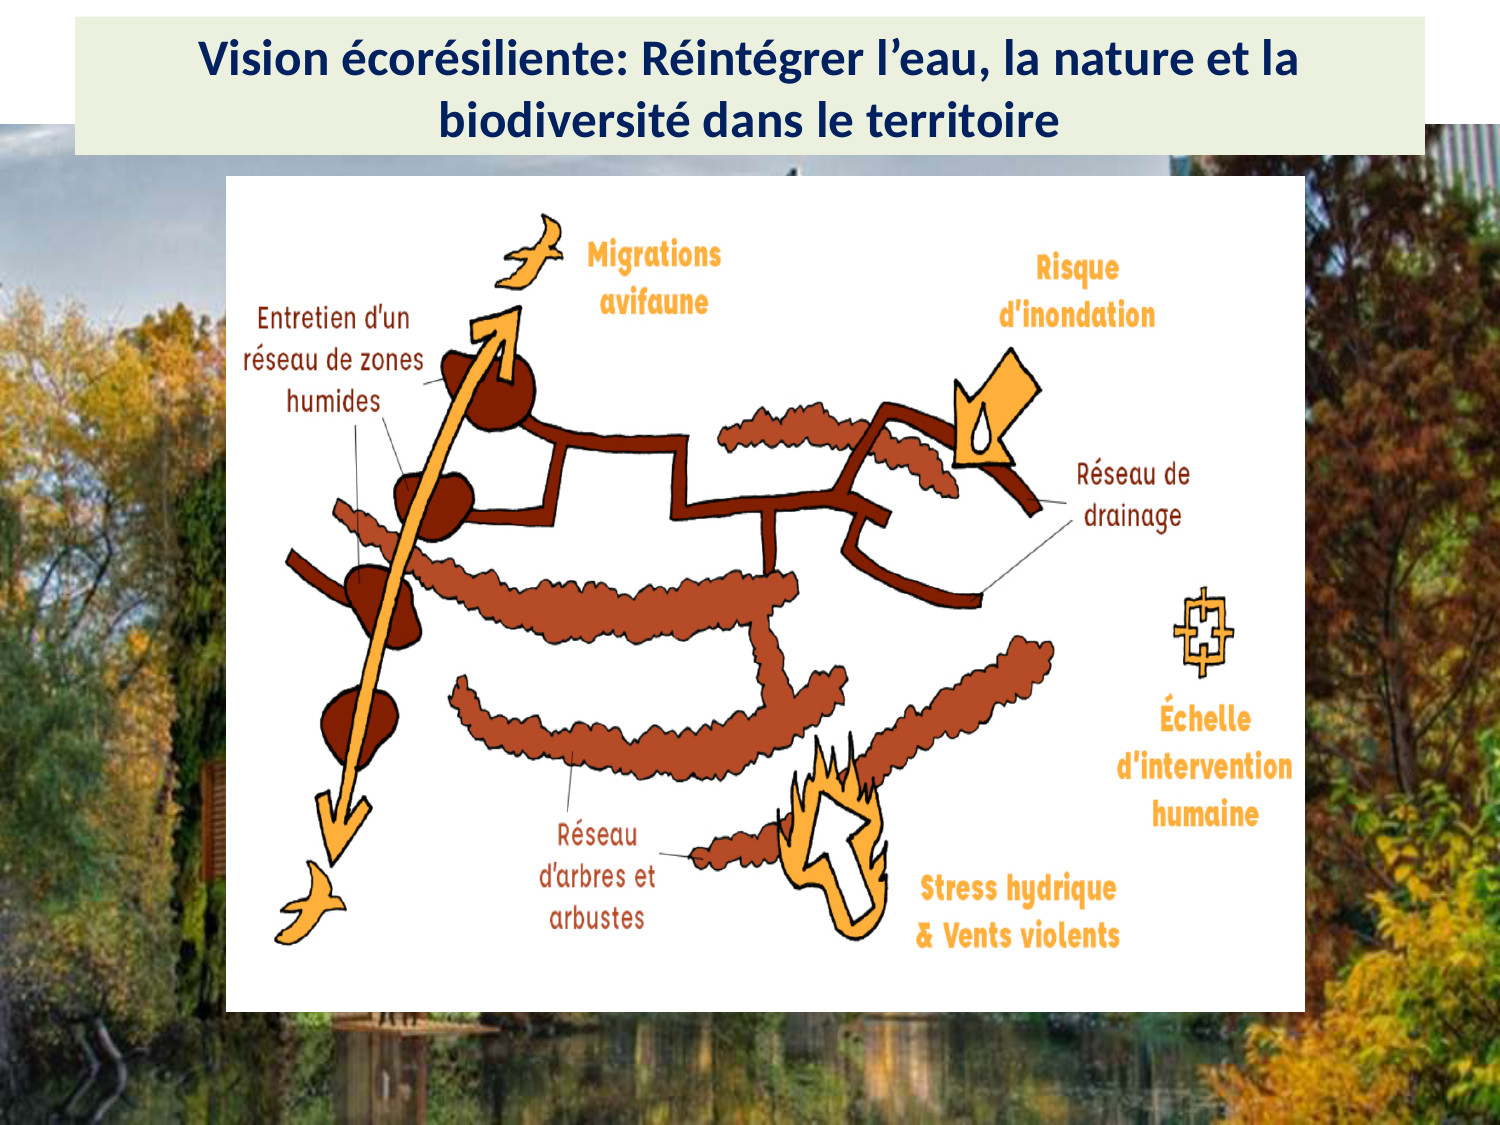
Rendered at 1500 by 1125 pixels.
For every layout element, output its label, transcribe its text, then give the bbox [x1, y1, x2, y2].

picture [0, 124, 1500, 1125]
title Vision écorésiliente: Réintégrer l’eau, la nature et la biodiversité dans le territoire [75, 16, 1425, 155]
